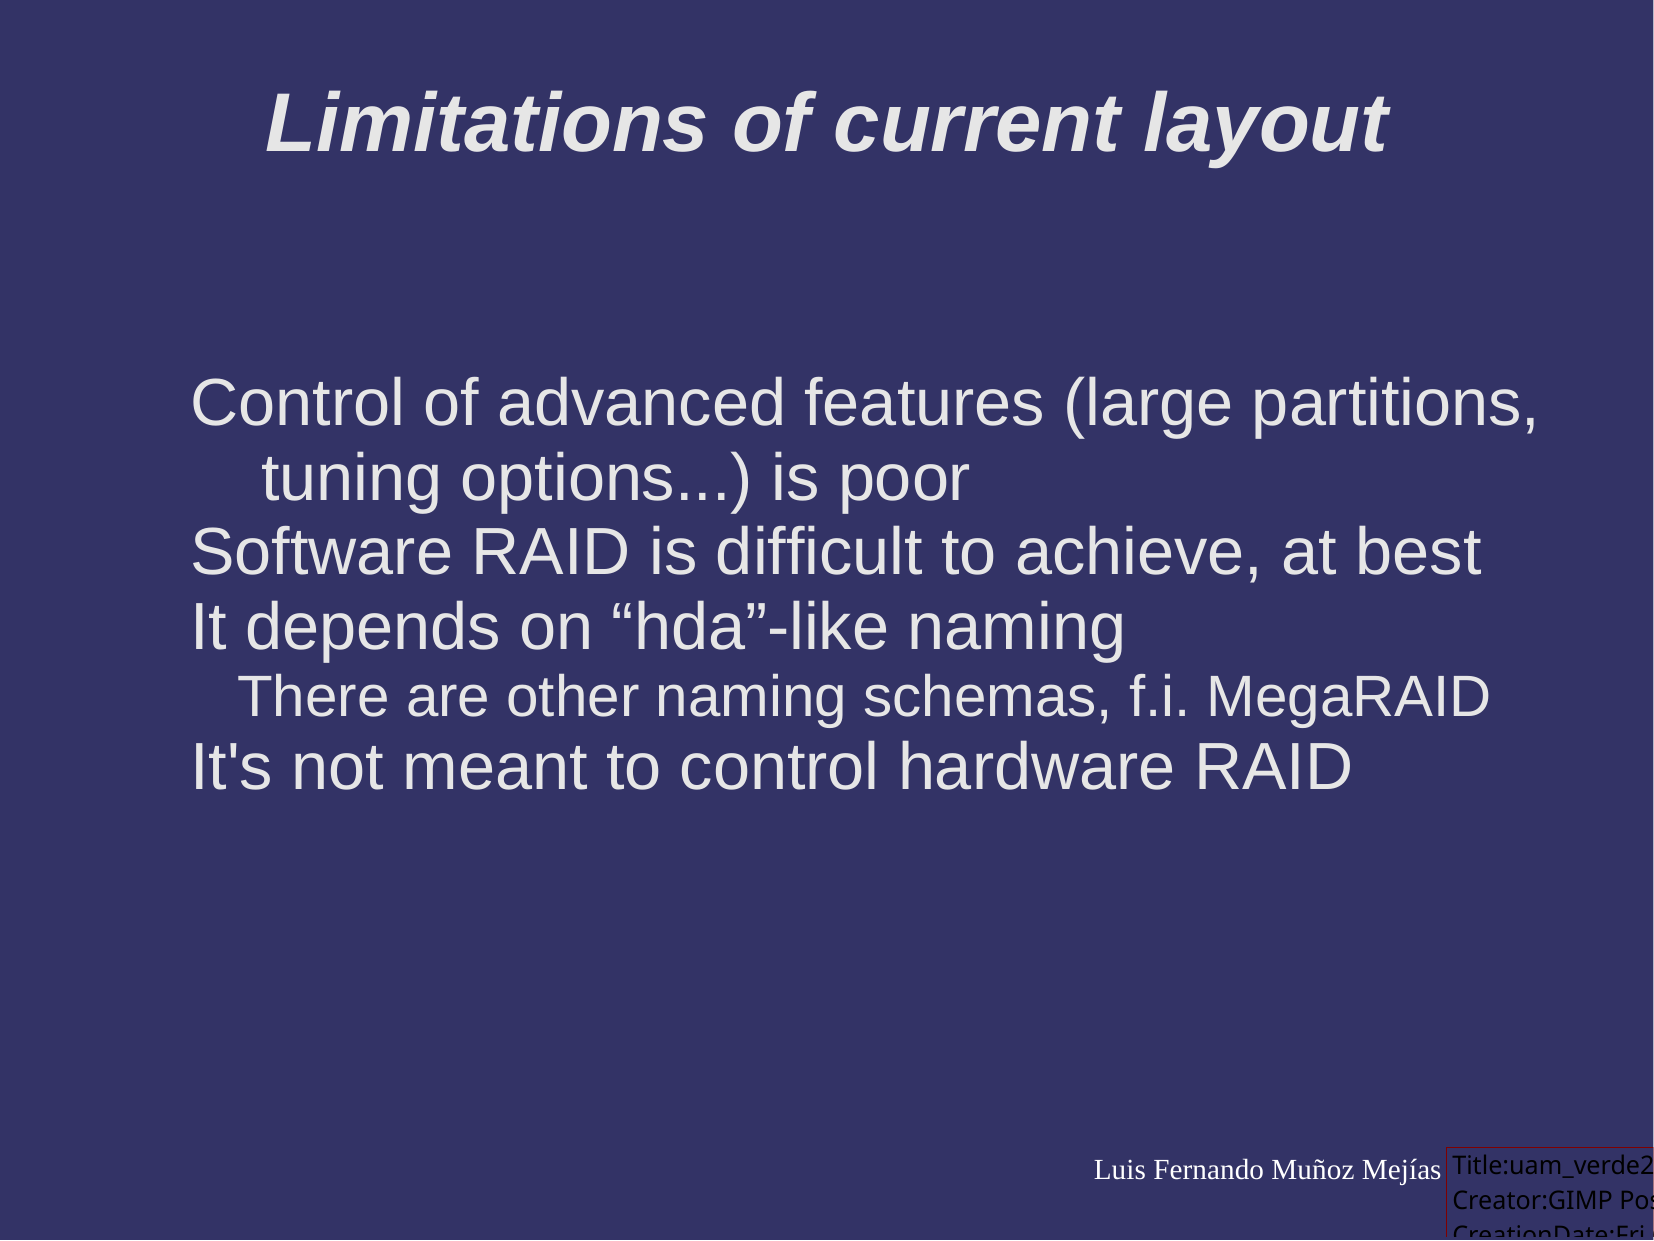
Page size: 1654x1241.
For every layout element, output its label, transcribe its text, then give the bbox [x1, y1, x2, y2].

list Control of advanced features (large partitions, tuning options...) is poor Software RAID is difficult to achieve, at best It depends on “hda”-like naming There are other naming schemas, f.i. MegaRAID It's not meant to control hardware RAID [178, 364, 1570, 1147]
title Limitations of current layout [121, 19, 1534, 227]
